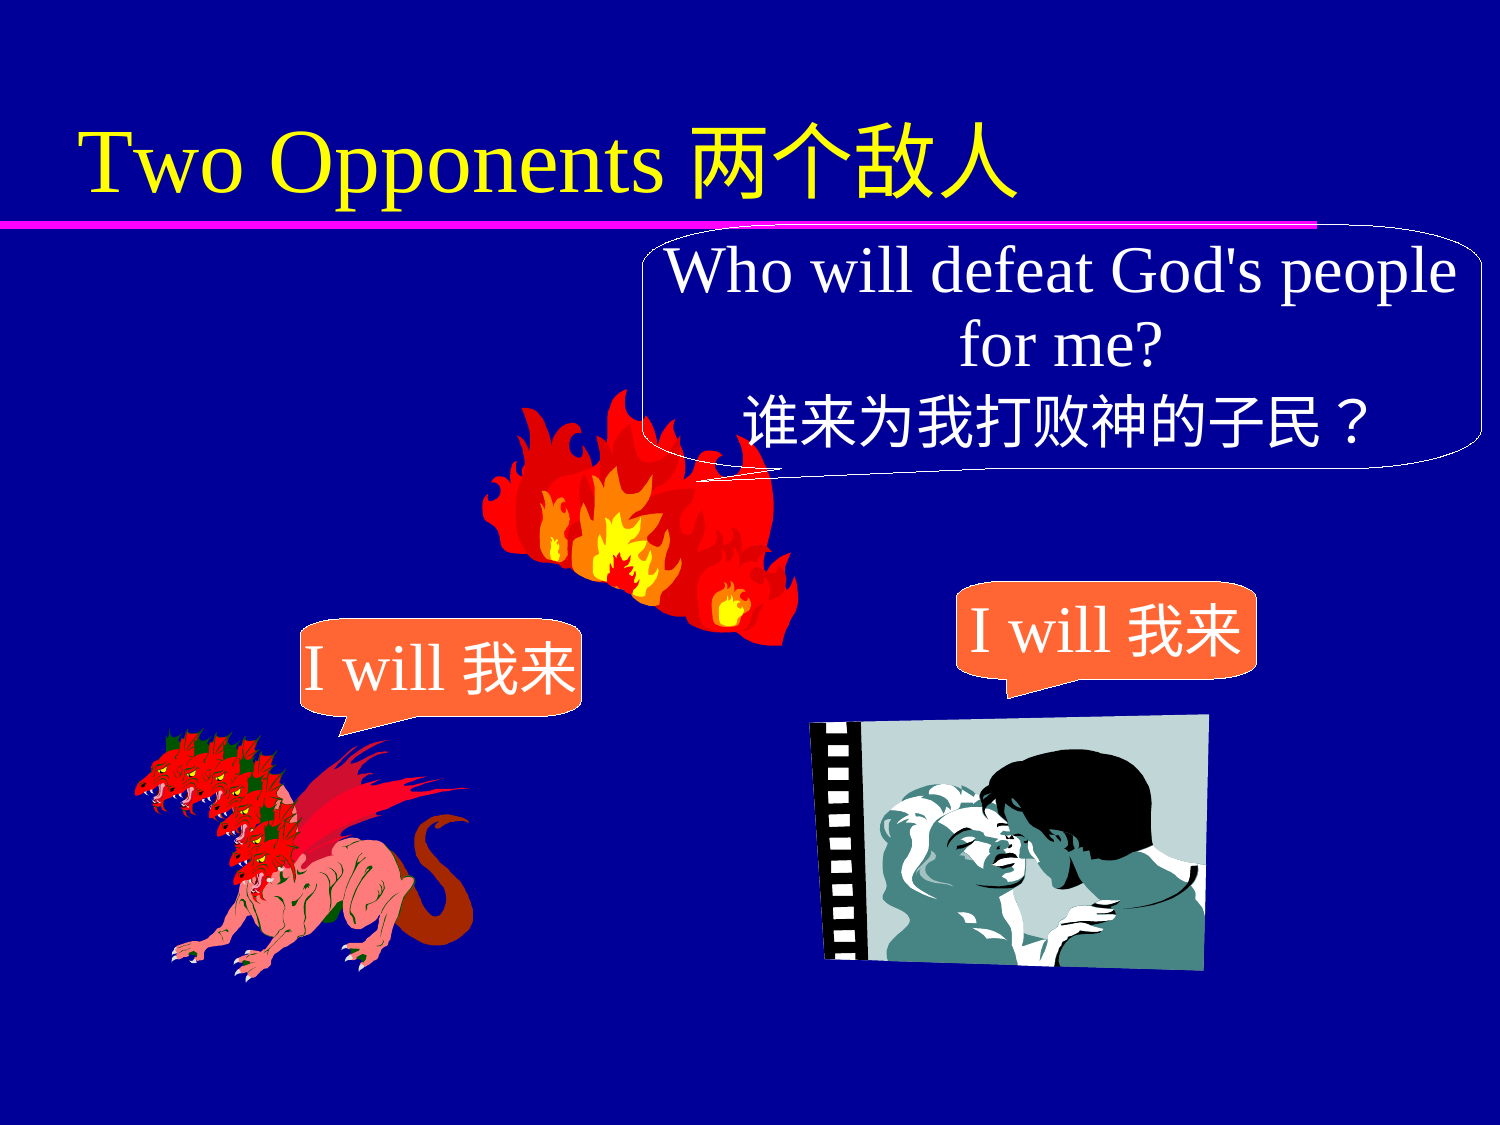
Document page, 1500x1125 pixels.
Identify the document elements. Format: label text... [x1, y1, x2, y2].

title Two Opponents两个敌人 [62, 43, 1338, 225]
text_box [134, 726, 473, 984]
text_box Who will defeat God's people for me? 谁来为我打败神的子民？ [642, 224, 1482, 482]
text_box I will我来 [300, 618, 582, 737]
text_box [809, 714, 1210, 971]
text_box [482, 389, 799, 646]
text_box [734, 468, 768, 475]
text_box I will我来 [956, 581, 1257, 699]
